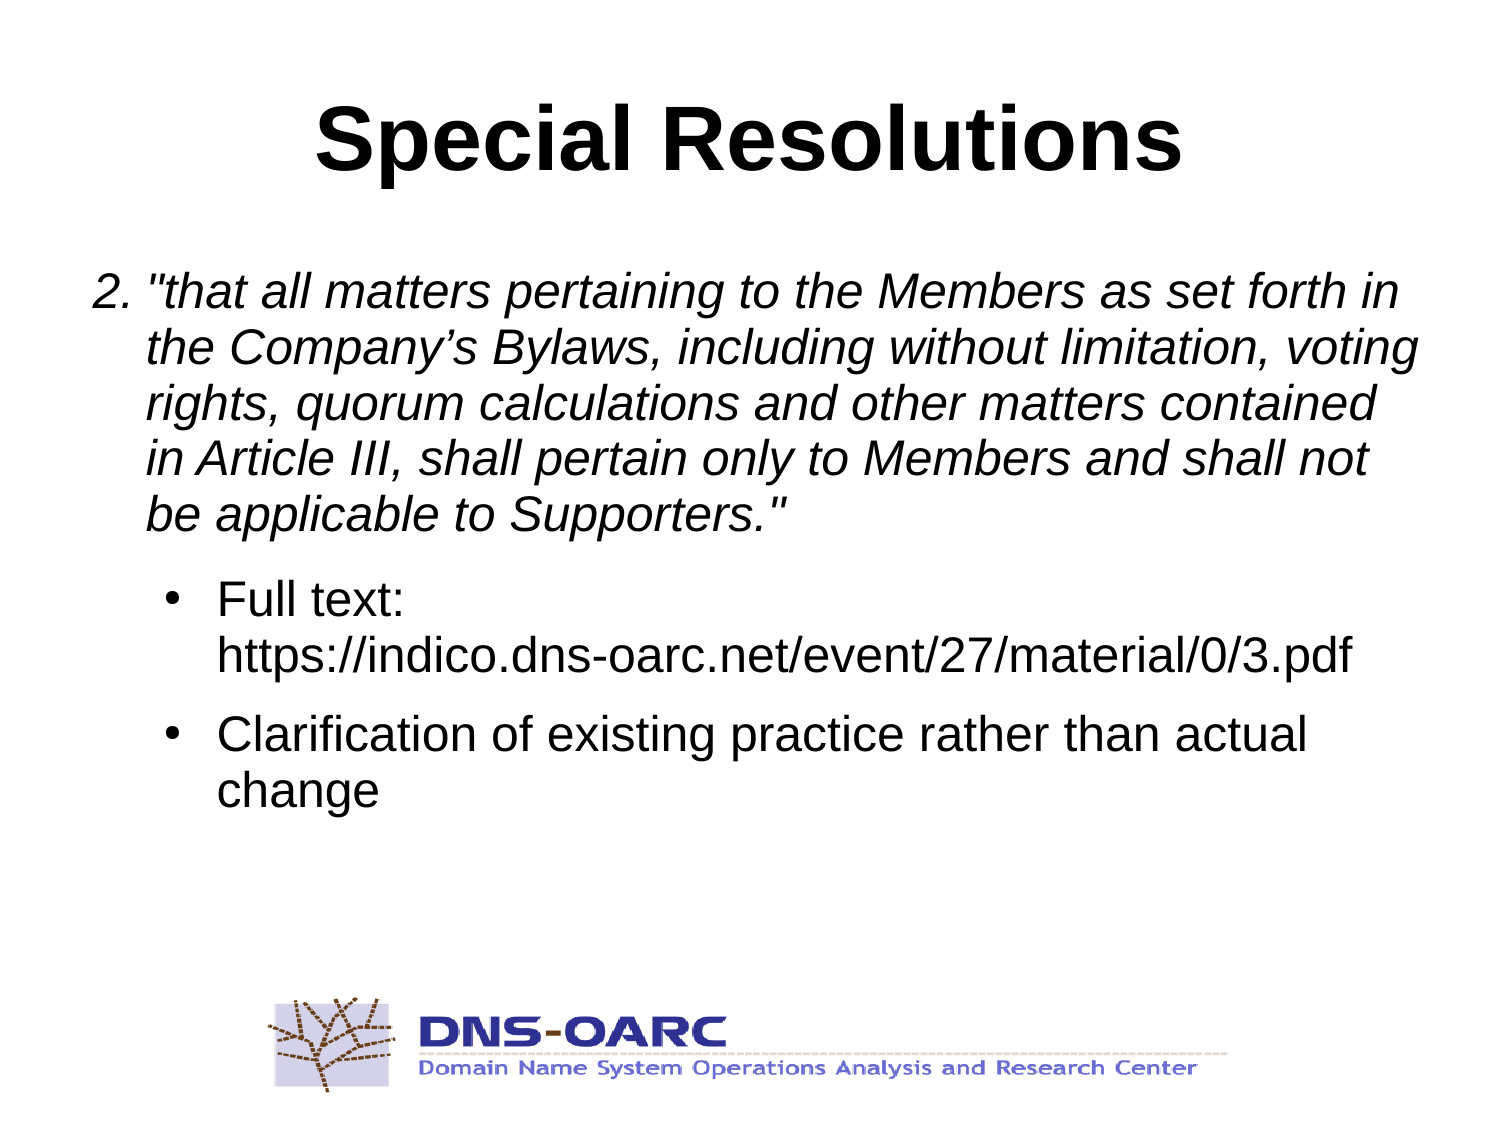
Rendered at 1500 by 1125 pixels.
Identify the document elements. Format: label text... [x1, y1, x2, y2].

list "that all matters pertaining to the Members as set forth in the Company’s Bylaws, including without limitation, voting rights, quorum calculations and other matters contained in Article III, shall pertain only to Members and shall not be applicable to Supporters." Full text: https://indico.dns-oarc.net/event/27/material/0/3.pdf Clarification of existing practice rather than actual change [75, 263, 1425, 991]
title Special Resolutions [75, 44, 1425, 233]
picture [214, 991, 1259, 1099]
